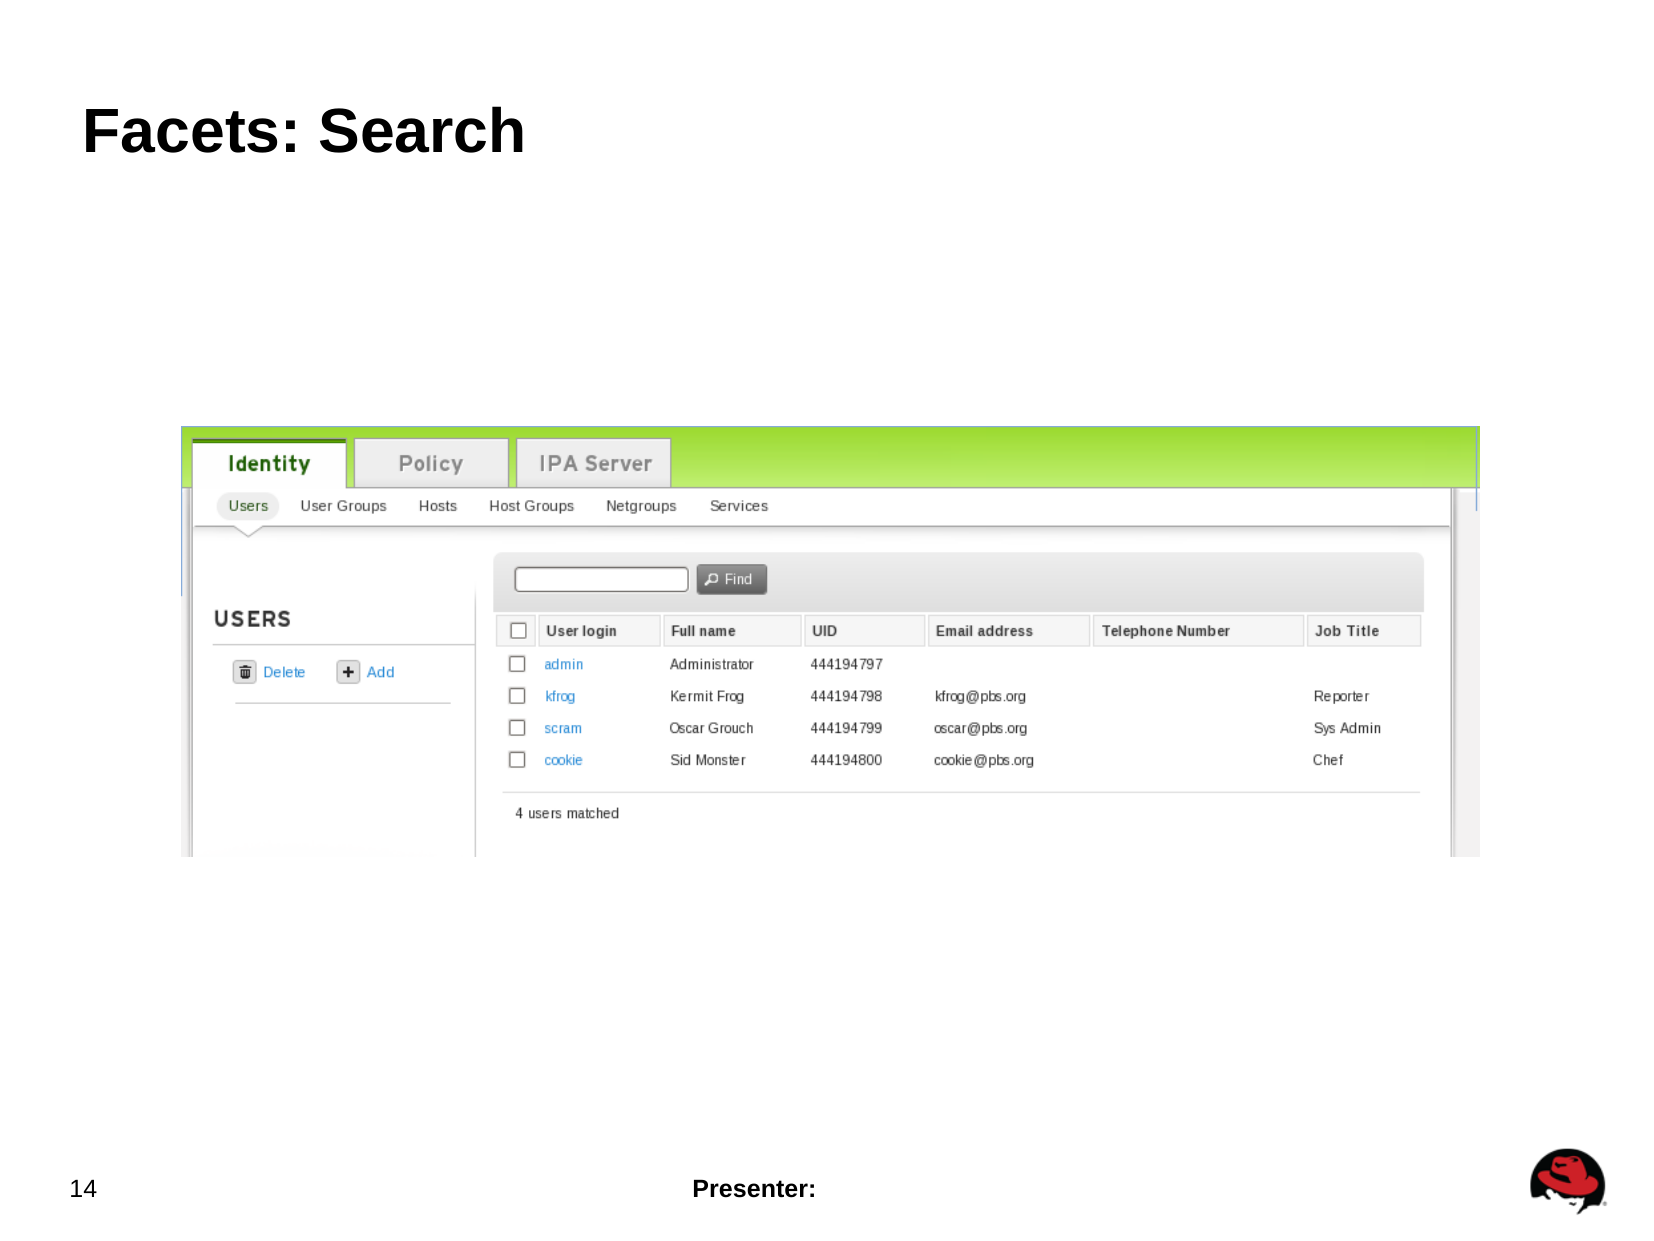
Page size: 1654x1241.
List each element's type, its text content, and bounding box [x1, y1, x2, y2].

picture [1529, 1146, 1613, 1224]
title Facets: Search [82, 37, 1571, 226]
picture [181, 426, 1480, 857]
